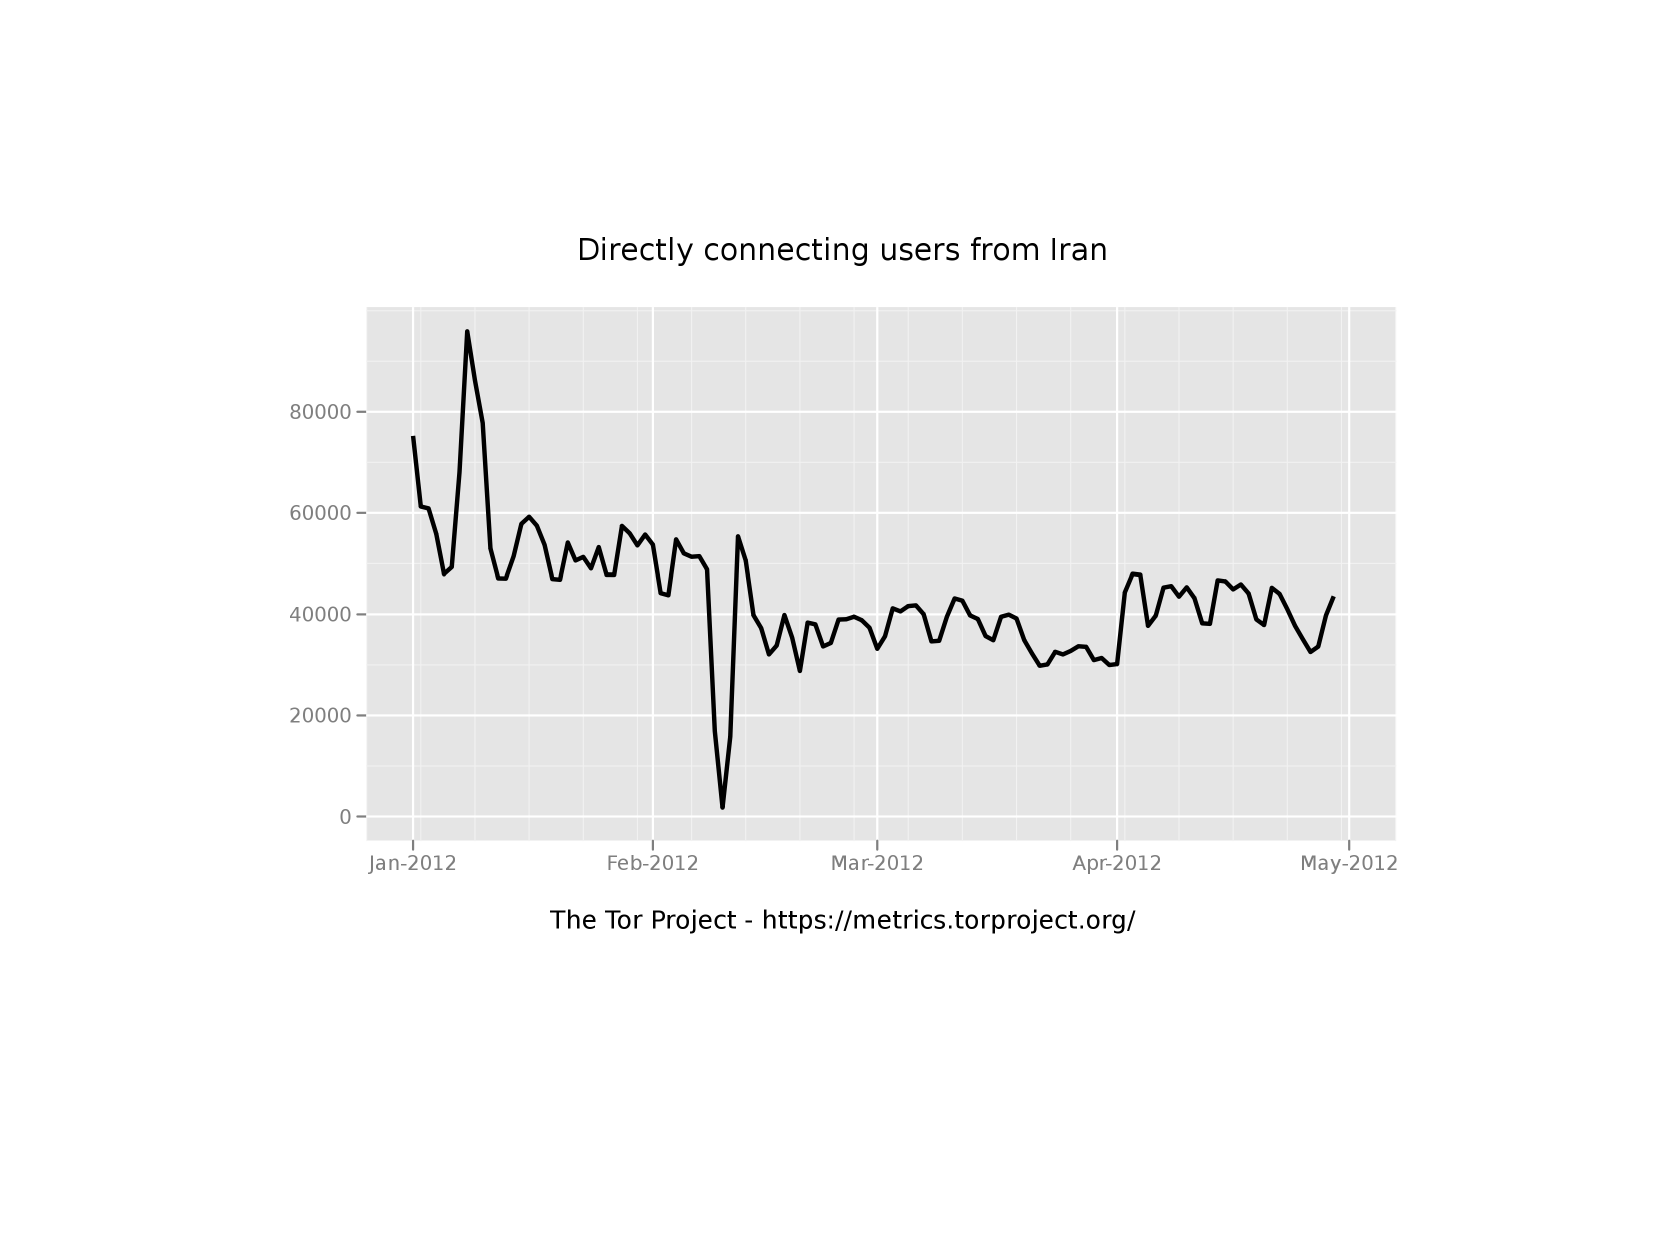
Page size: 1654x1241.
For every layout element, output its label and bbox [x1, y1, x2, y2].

picture [241, 200, 1441, 951]
